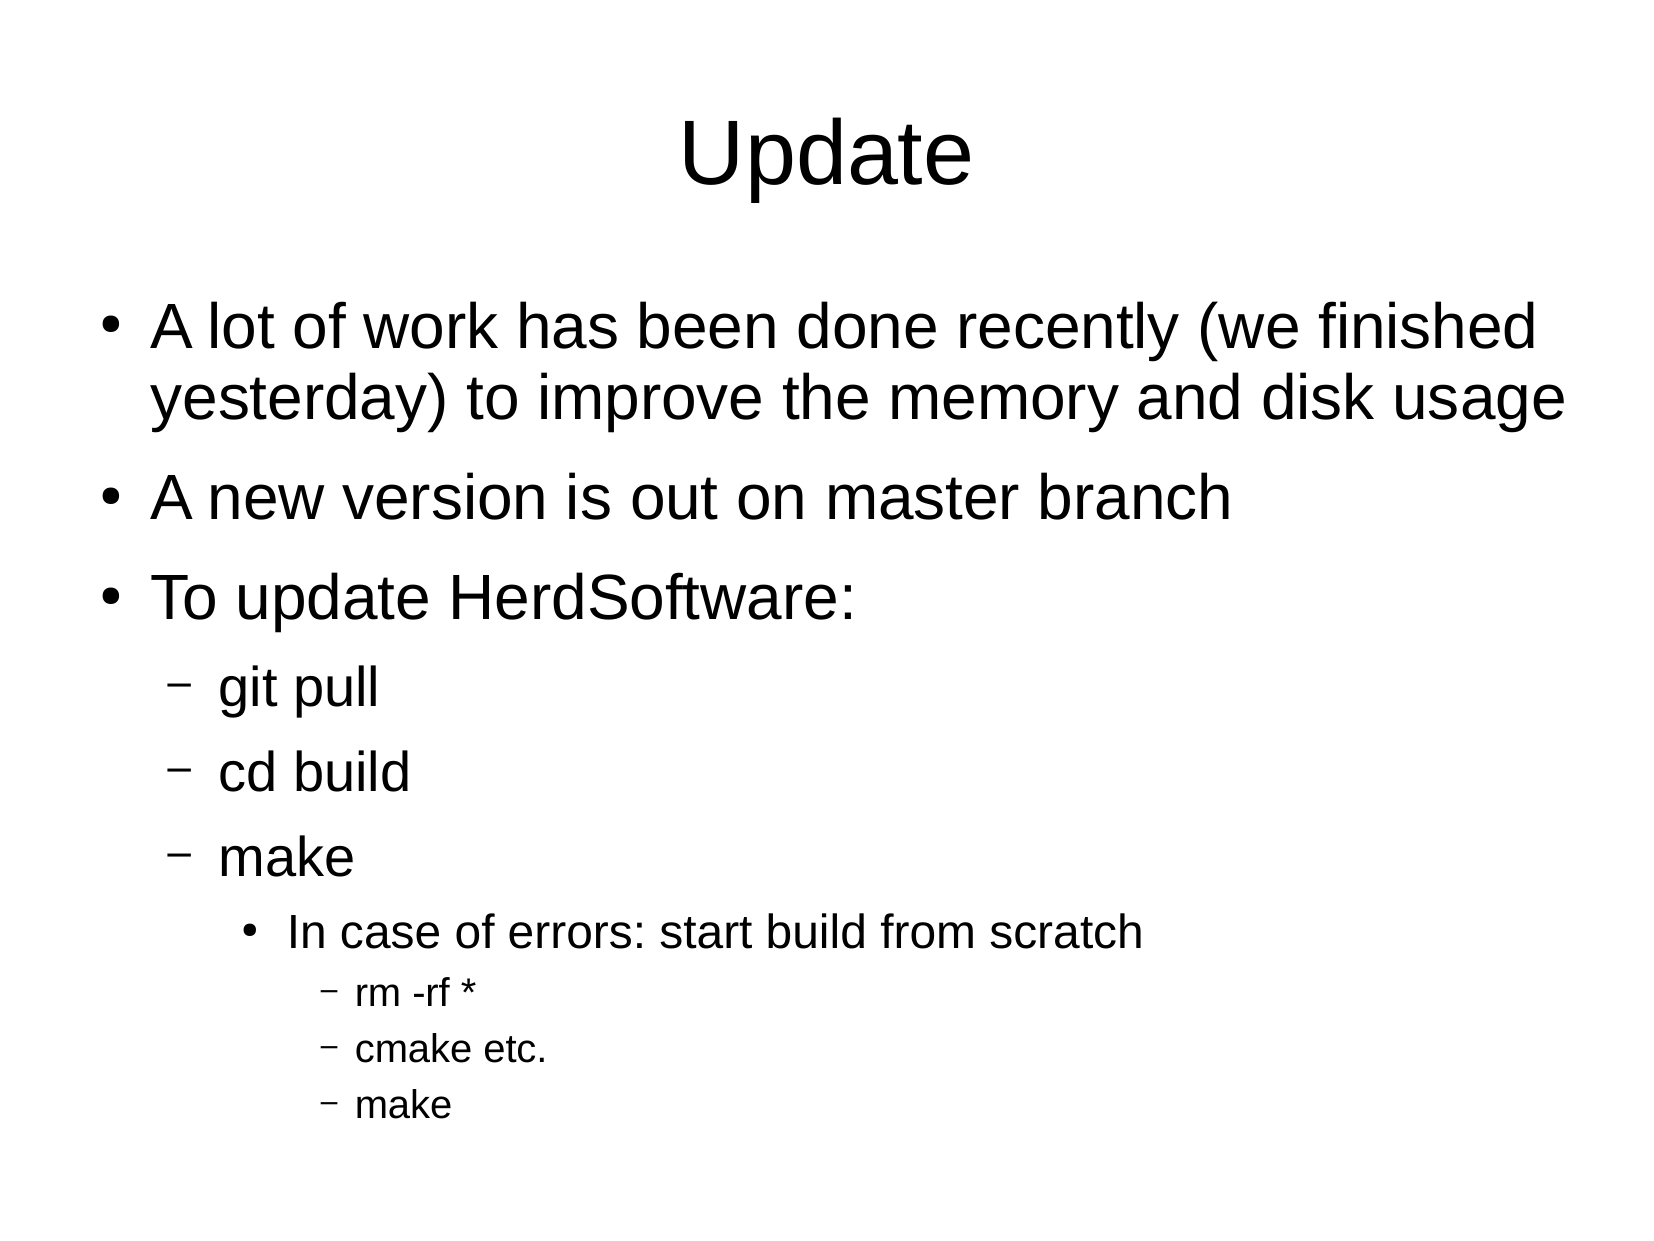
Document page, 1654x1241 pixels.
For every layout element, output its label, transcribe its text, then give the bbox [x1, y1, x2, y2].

title Update [82, 49, 1571, 257]
list A lot of work has been done recently (we finished yesterday) to improve the memory and disk usage A new version is out on master branch To update HerdSoftware: git pull cd build make In case of errors: start build from scratch rm -rf * cmake etc. make [82, 290, 1571, 1171]
